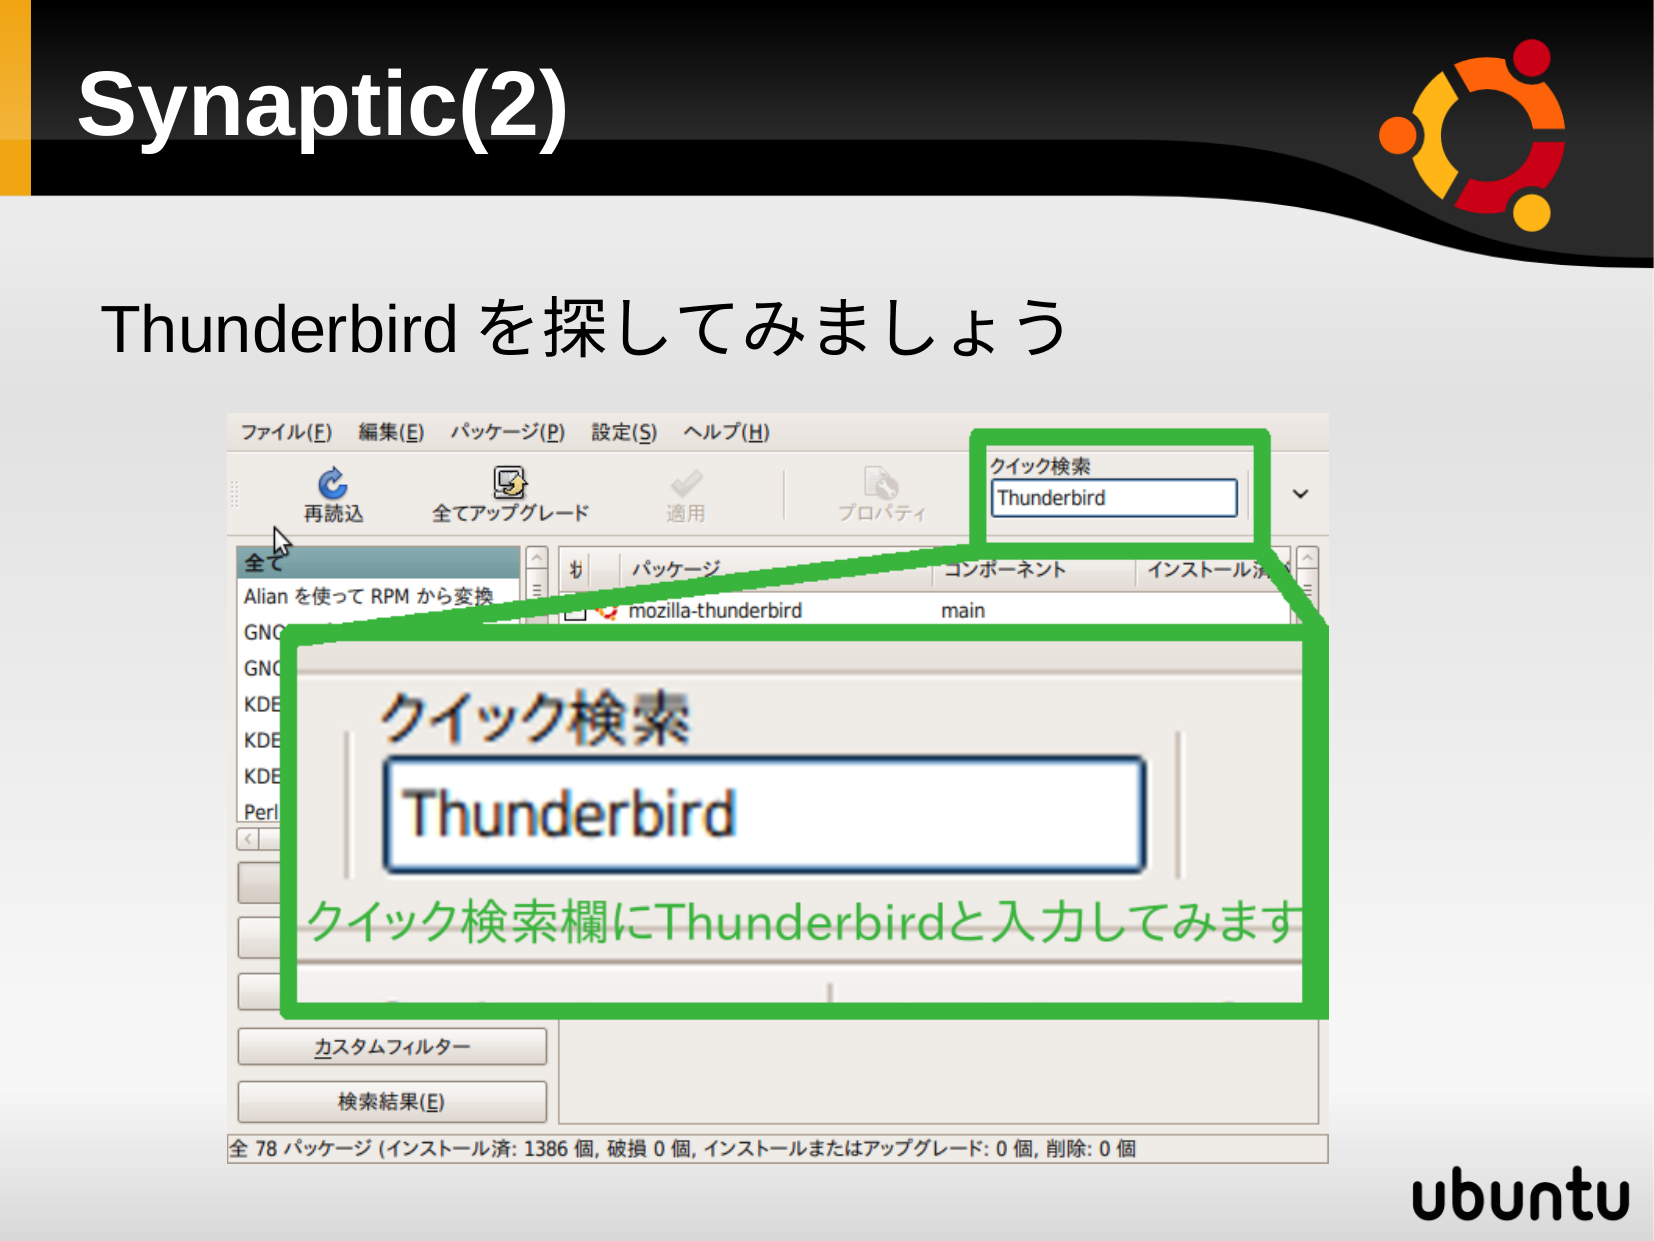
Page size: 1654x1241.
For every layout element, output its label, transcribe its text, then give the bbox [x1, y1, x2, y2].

list Thunderbirdを探してみましょう [82, 290, 1571, 1094]
picture [0, 0, 1654, 1241]
title Synaptic(2) [76, 7, 1565, 200]
